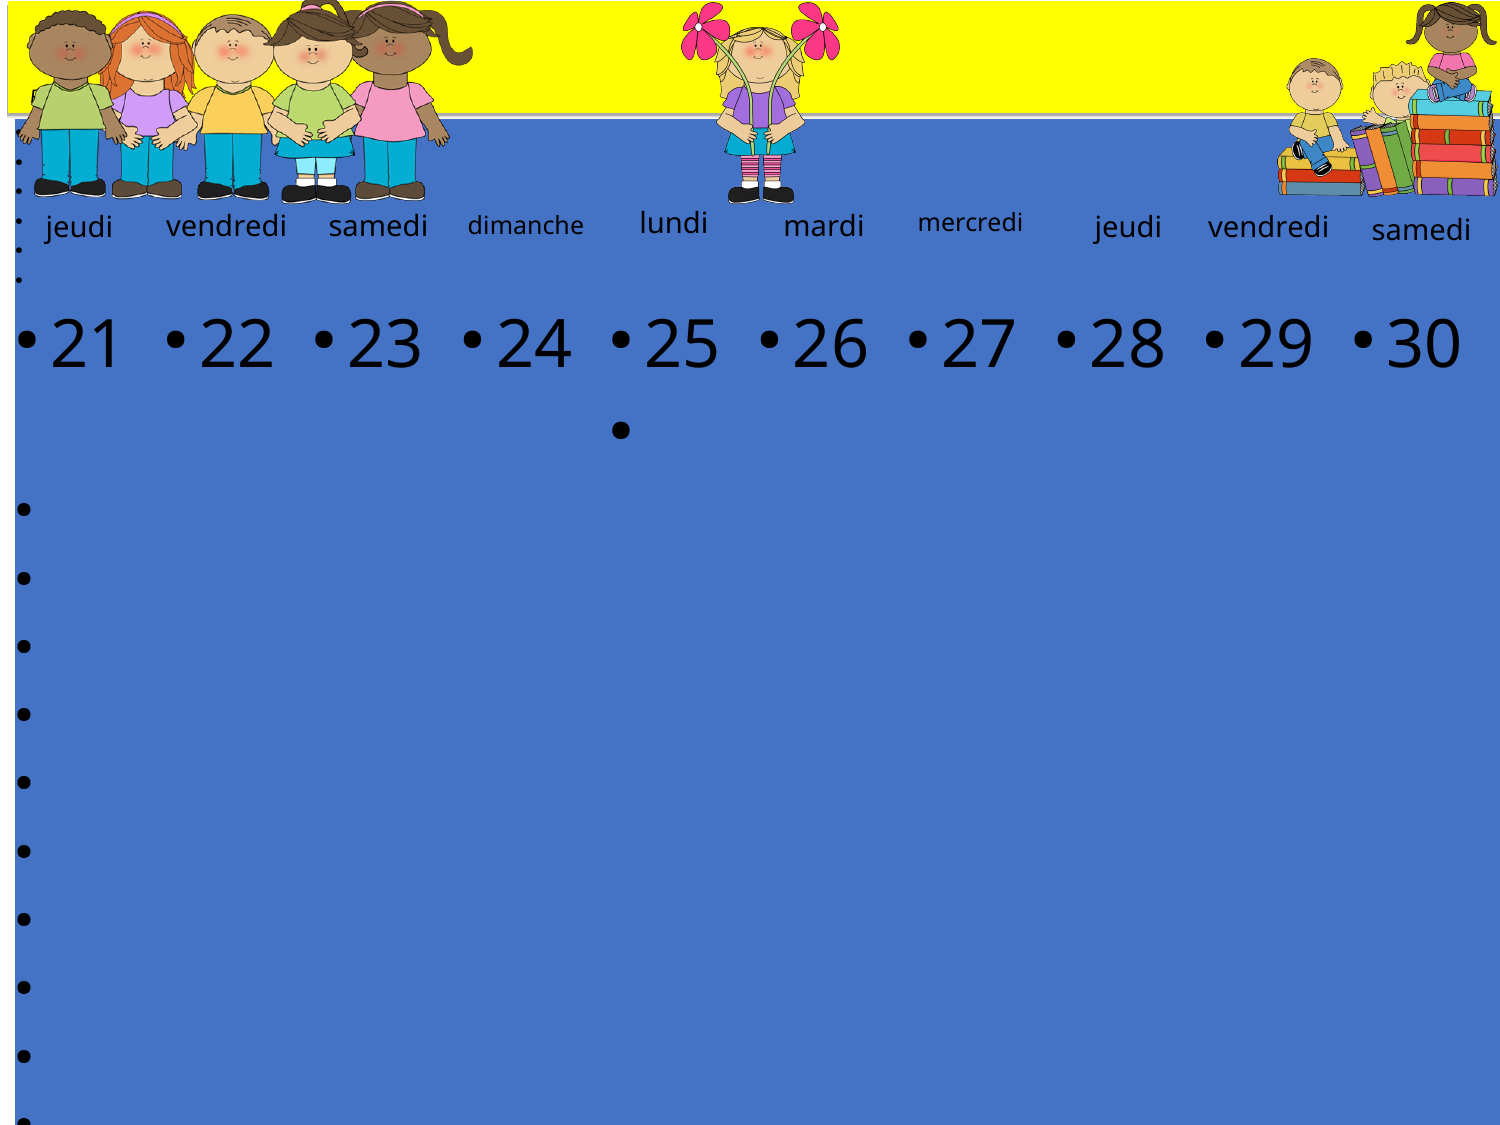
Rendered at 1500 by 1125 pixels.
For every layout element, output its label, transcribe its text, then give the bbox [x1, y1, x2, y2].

table_cell 30 [1351, 296, 1500, 478]
picture [681, 2, 840, 204]
table_header [609, 119, 758, 296]
table_cell [1351, 478, 1500, 1125]
table_header [1203, 119, 1351, 296]
table_cell [906, 478, 1054, 1125]
table_cell 24 [461, 296, 609, 478]
table_cell [1054, 478, 1203, 1125]
table_header [312, 204, 461, 296]
table_cell [758, 478, 906, 1125]
table_header [164, 204, 312, 296]
table_cell [164, 478, 312, 1125]
table_cell 25 [609, 296, 758, 478]
table_cell 21 [15, 296, 164, 478]
text_box [473, 1, 1500, 113]
table_header [15, 119, 164, 296]
table_header [461, 119, 609, 296]
table_header [1351, 119, 1500, 296]
text_box jeudi [31, 204, 128, 251]
table_header [1054, 119, 1203, 296]
table_cell 22 [164, 296, 312, 478]
text_box jeudi [1080, 201, 1177, 251]
table_header [906, 119, 1054, 296]
text_box samedi [1357, 204, 1487, 254]
text_box lundi [624, 197, 723, 247]
table_cell 28 [1054, 296, 1203, 478]
text_box dimanche [453, 202, 599, 247]
table_cell [461, 478, 609, 1125]
text_box samedi [314, 204, 444, 250]
table_cell 23 [312, 296, 461, 478]
table_cell [609, 478, 758, 1125]
text_box mardi [768, 199, 880, 250]
text_box mercredi [903, 199, 1039, 245]
picture [17, 0, 473, 204]
table_cell 26 [758, 296, 906, 478]
table_cell [1203, 478, 1351, 1125]
table_cell 29 [1203, 296, 1351, 478]
text_box vendredi [151, 204, 302, 250]
table_header [758, 119, 906, 296]
table_cell [312, 478, 461, 1125]
table_cell [15, 478, 164, 1125]
picture [1277, 2, 1499, 198]
text_box [8, 1, 17, 113]
table_cell 27 [906, 296, 1054, 478]
text_box vendredi [1193, 201, 1344, 251]
